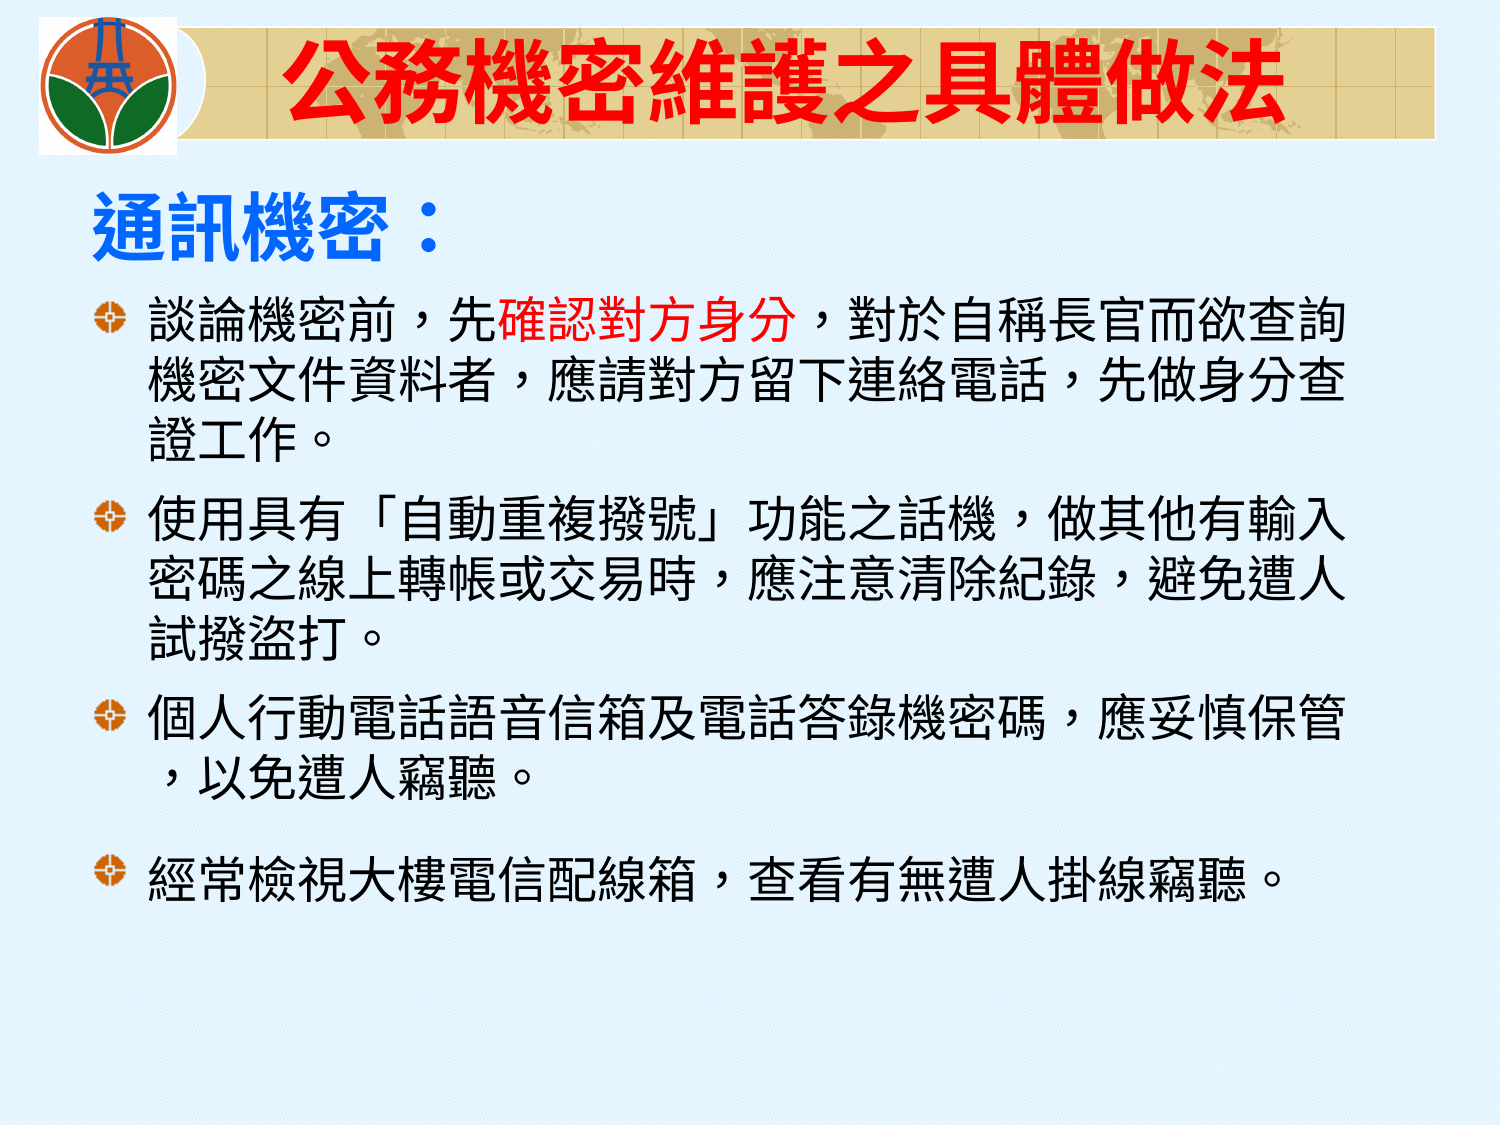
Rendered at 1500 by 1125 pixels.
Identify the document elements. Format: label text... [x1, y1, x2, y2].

picture [0, 0, 1500, 1125]
list 通訊機密： 談論機密前，先確認對方身分，對於自稱長官而欲查詢機密文件資料者，應請對方留下連絡電話，先做身分查證工作。 使用具有「自動重複撥號」功能之話機，做其他有輸入密碼之線上轉帳或交易時，應注意清除紀錄，避免遭人試撥盜打。 個人行動電話語音信箱及電話答錄機密碼，應妥慎保管，以免遭人竊聽。 經常檢視大樓電信配線箱，查看有無遭人掛線竊聽。 [76, 172, 1412, 1094]
text_box 公務機密維護之具體做法 [265, 18, 1365, 141]
